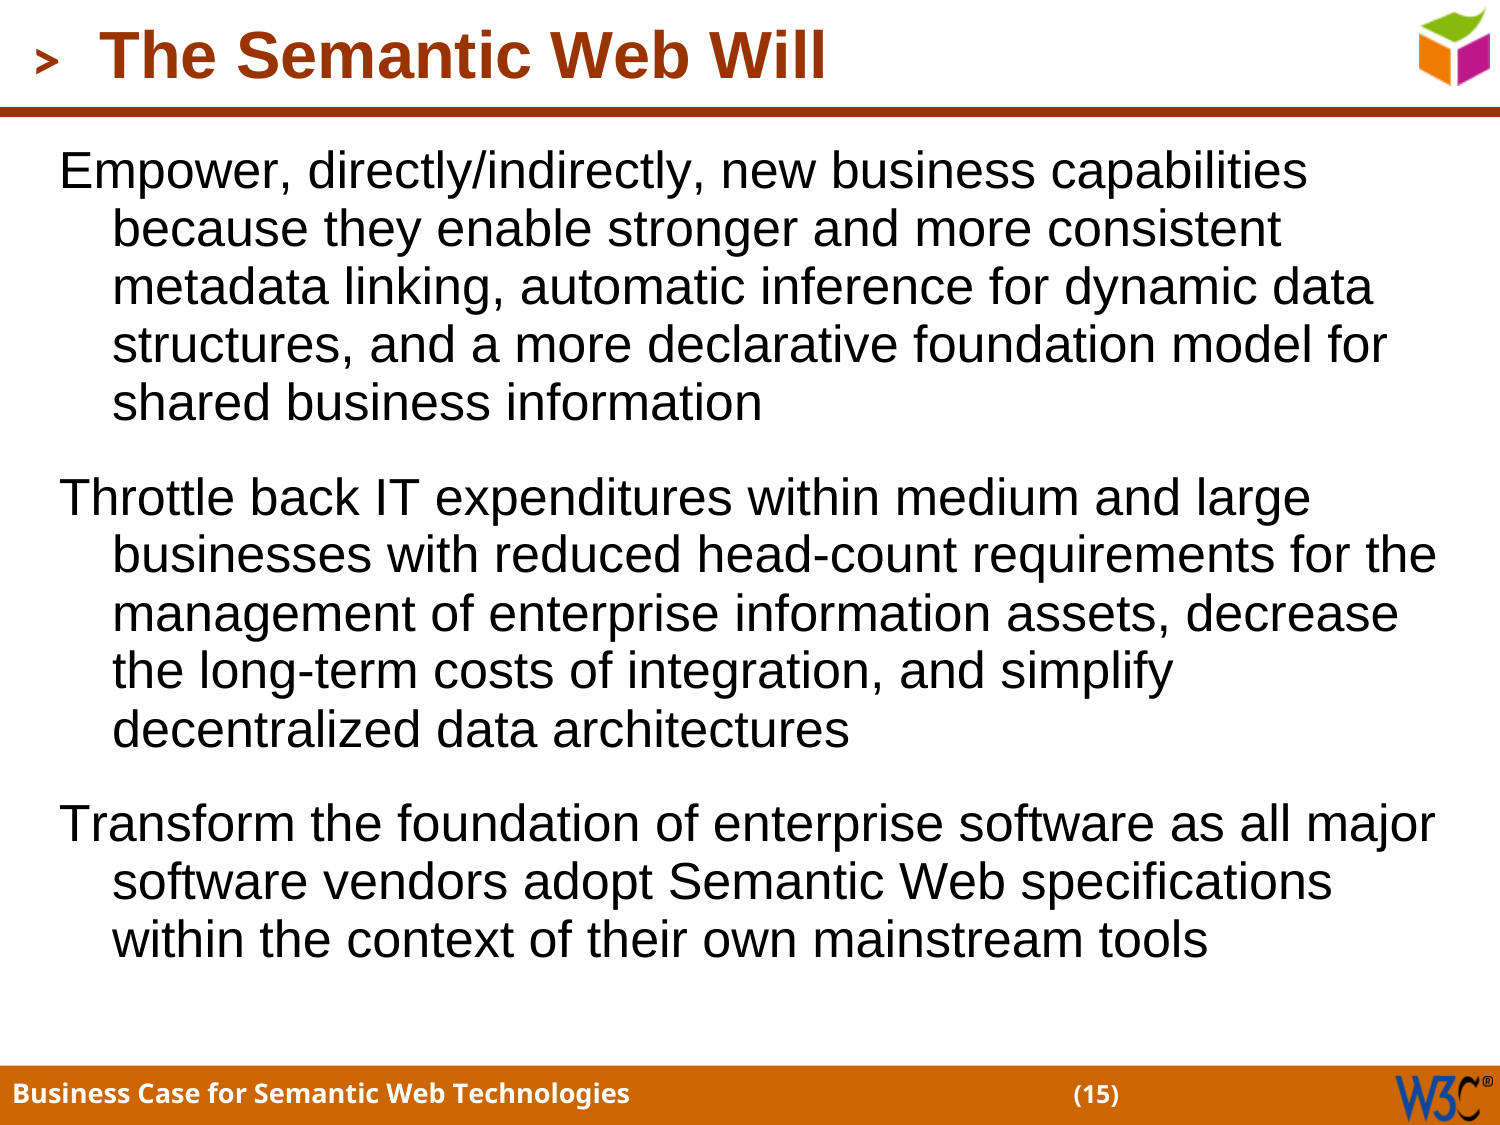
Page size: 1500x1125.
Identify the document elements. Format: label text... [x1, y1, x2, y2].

list Empower, directly/indirectly, new business capabilities because they enable stronger and more consistent metadata linking, automatic inference for dynamic data structures, and a more declarative foundation model for shared business information Throttle back IT expenditures within medium and large businesses with reduced head-count requirements for the management of enterprise information assets, decrease the long-term costs of integration, and simplify decentralized data architectures Transform the foundation of enterprise software as all major software vendors adopt Semantic Web specifications within the context of their own mainstream tools [26, 133, 1473, 1111]
picture [1392, 1073, 1497, 1125]
picture [1419, 5, 1490, 86]
title The Semantic Web Will [84, 0, 1354, 115]
